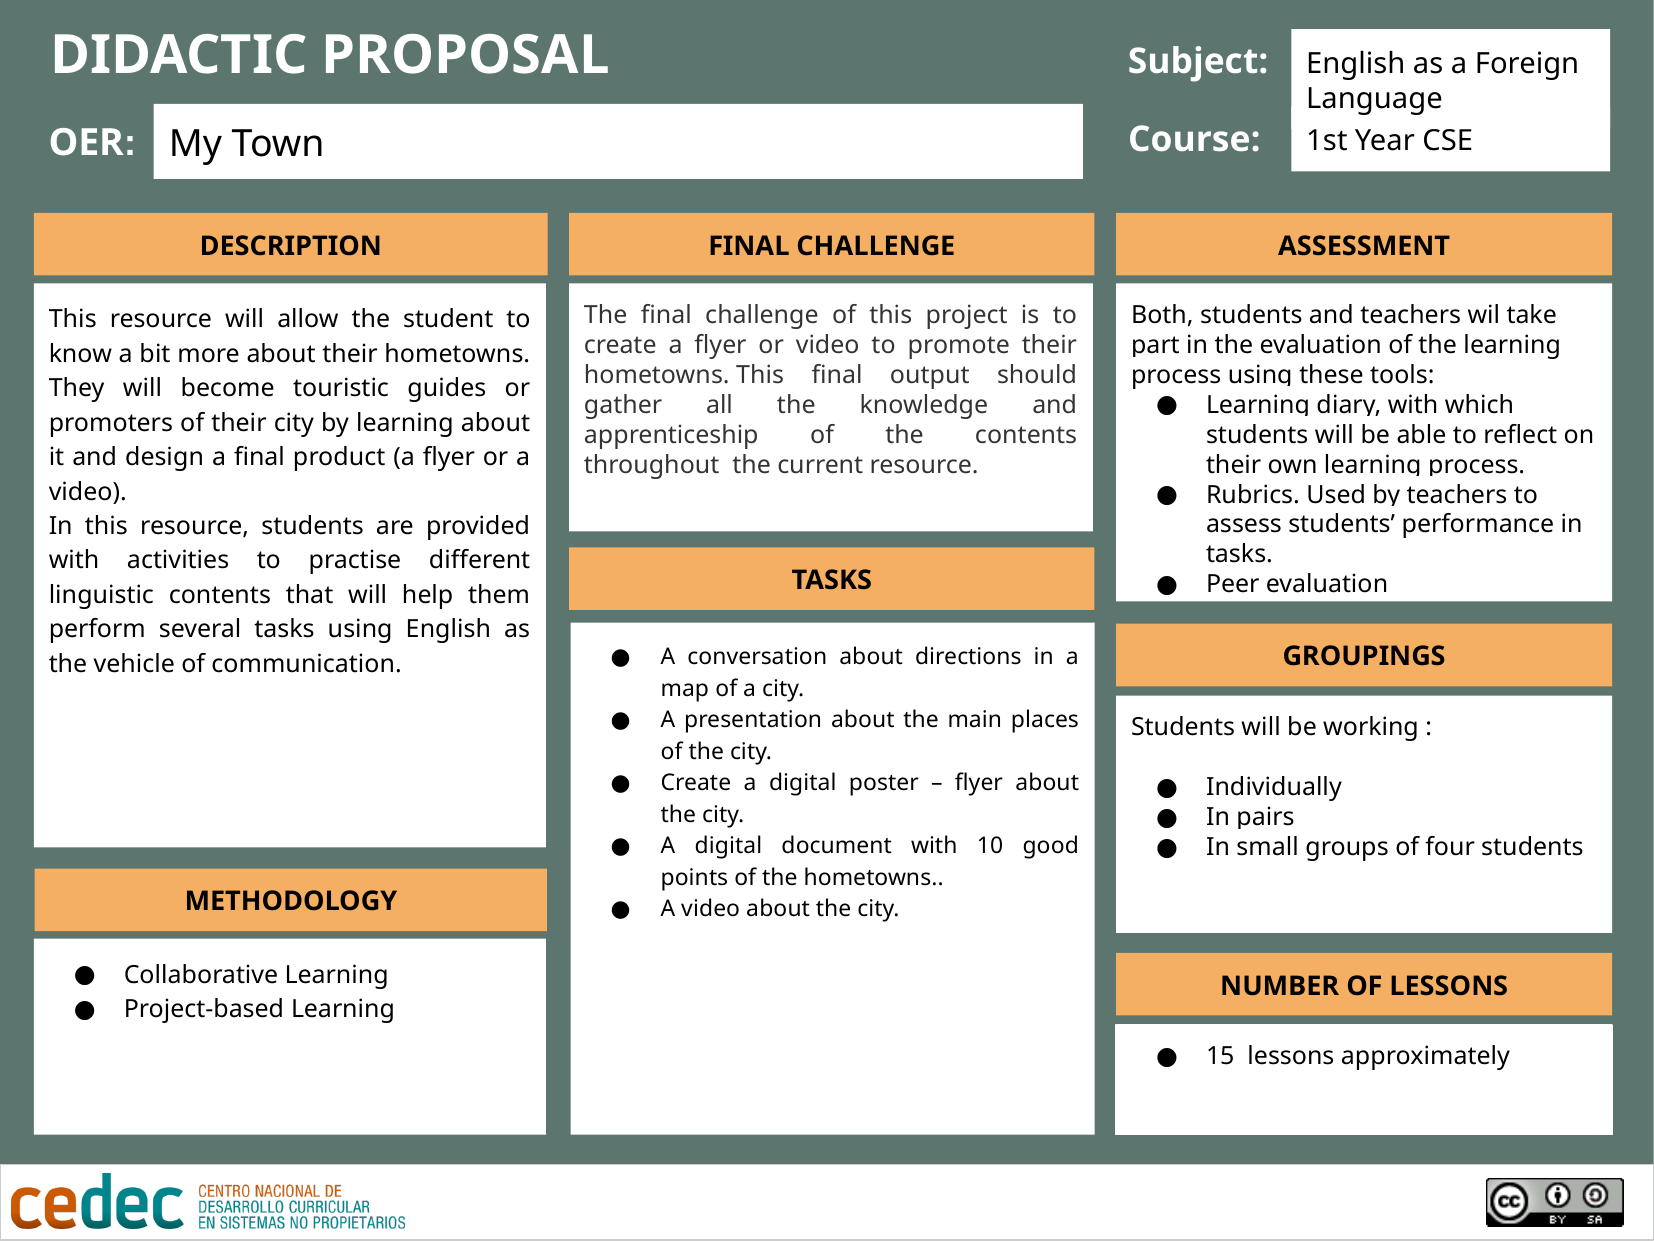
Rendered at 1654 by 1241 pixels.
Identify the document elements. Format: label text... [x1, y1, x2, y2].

picture [1486, 1178, 1624, 1227]
text_box 1st Year CSE [1291, 130, 1611, 172]
picture [11, 1173, 405, 1229]
text_box Subject: [1113, 30, 1291, 94]
text_box This resource will allow the student to know a bit more about their hometowns. They will become touristic guides or promoters of their city by learning about it and design a final product (a flyer or a video). In this resource, students are provided with activities to practise different linguistic contents that will help them perform several tasks using English as the vehicle of communication. [33, 283, 546, 848]
text_box Course: [1113, 109, 1303, 173]
text_box A conversation about directions in a map of a city. A presentation about the main places of the city. Create a digital poster – flyer about the city. A digital document with 10 good points of the hometowns.. A video about the city. [570, 622, 1095, 1135]
text_box FINAL CHALLENGE [569, 212, 1095, 276]
text_box My Town [153, 103, 1083, 179]
text_box [0, 1164, 1654, 1241]
text_box GROUPINGS [1116, 623, 1613, 687]
text_box OER: [33, 110, 153, 174]
text_box 15 lessons approximately [1116, 1024, 1613, 1135]
text_box DESCRIPTION [33, 212, 548, 276]
text_box Collaborative Learning Project-based Learning [33, 938, 546, 1135]
text_box METHODOLOGY [34, 868, 547, 932]
text_box English as a Foreign Language [1291, 29, 1611, 130]
text_box NUMBER OF LESSONS [1116, 952, 1613, 1016]
text_box DIDACTIC PROPOSAL [35, 11, 1028, 110]
text_box Both, students and teachers wil take part in the evaluation of the learning process using these tools: Learning diary, with which students will be able to reflect on their own learning process. Rubrics. Used by teachers to assess students’ performance in tasks. Peer evaluation [1116, 283, 1613, 602]
text_box The final challenge of this project is to create a flyer or video to promote their hometowns. This final output should gather all the knowledge and apprenticeship of the contents throughout the current resource. [569, 283, 1093, 532]
text_box TASKS [569, 547, 1095, 610]
text_box Students will be working : Individually In pairs In small groups of four students [1116, 695, 1613, 933]
text_box ASSESSMENT [1116, 212, 1613, 276]
